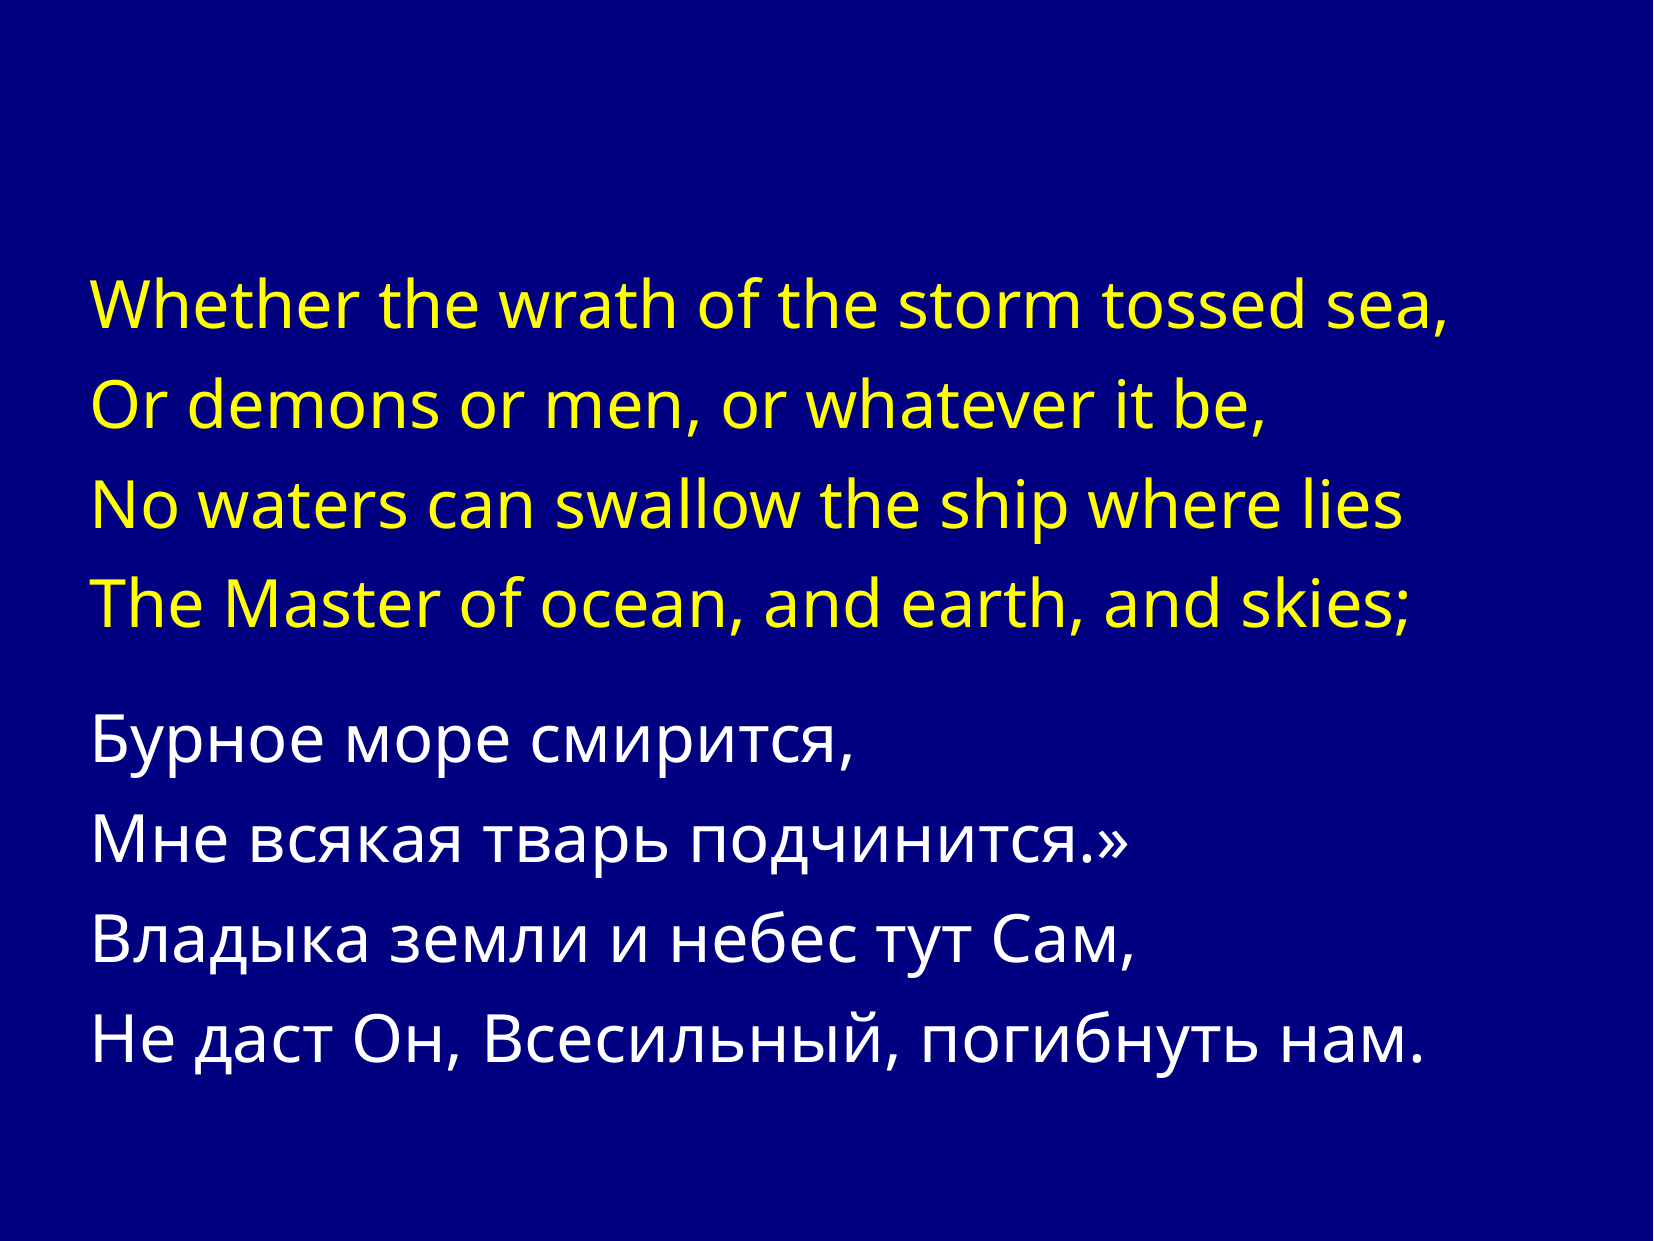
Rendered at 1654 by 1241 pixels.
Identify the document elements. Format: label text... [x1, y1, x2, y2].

text_box Whether the wrath of the storm tossed sea, Or demons or men, or whatever it be, No waters can swallow the ship where lies The Master of ocean, and earth, and skies; [75, 150, 1613, 638]
text_box Бурное море смирится, Мне всякая тварь подчинится.» Владыка земли и небес тут Сам, Не даст Он, Всесильный, погибнуть нам. [75, 675, 1576, 1163]
